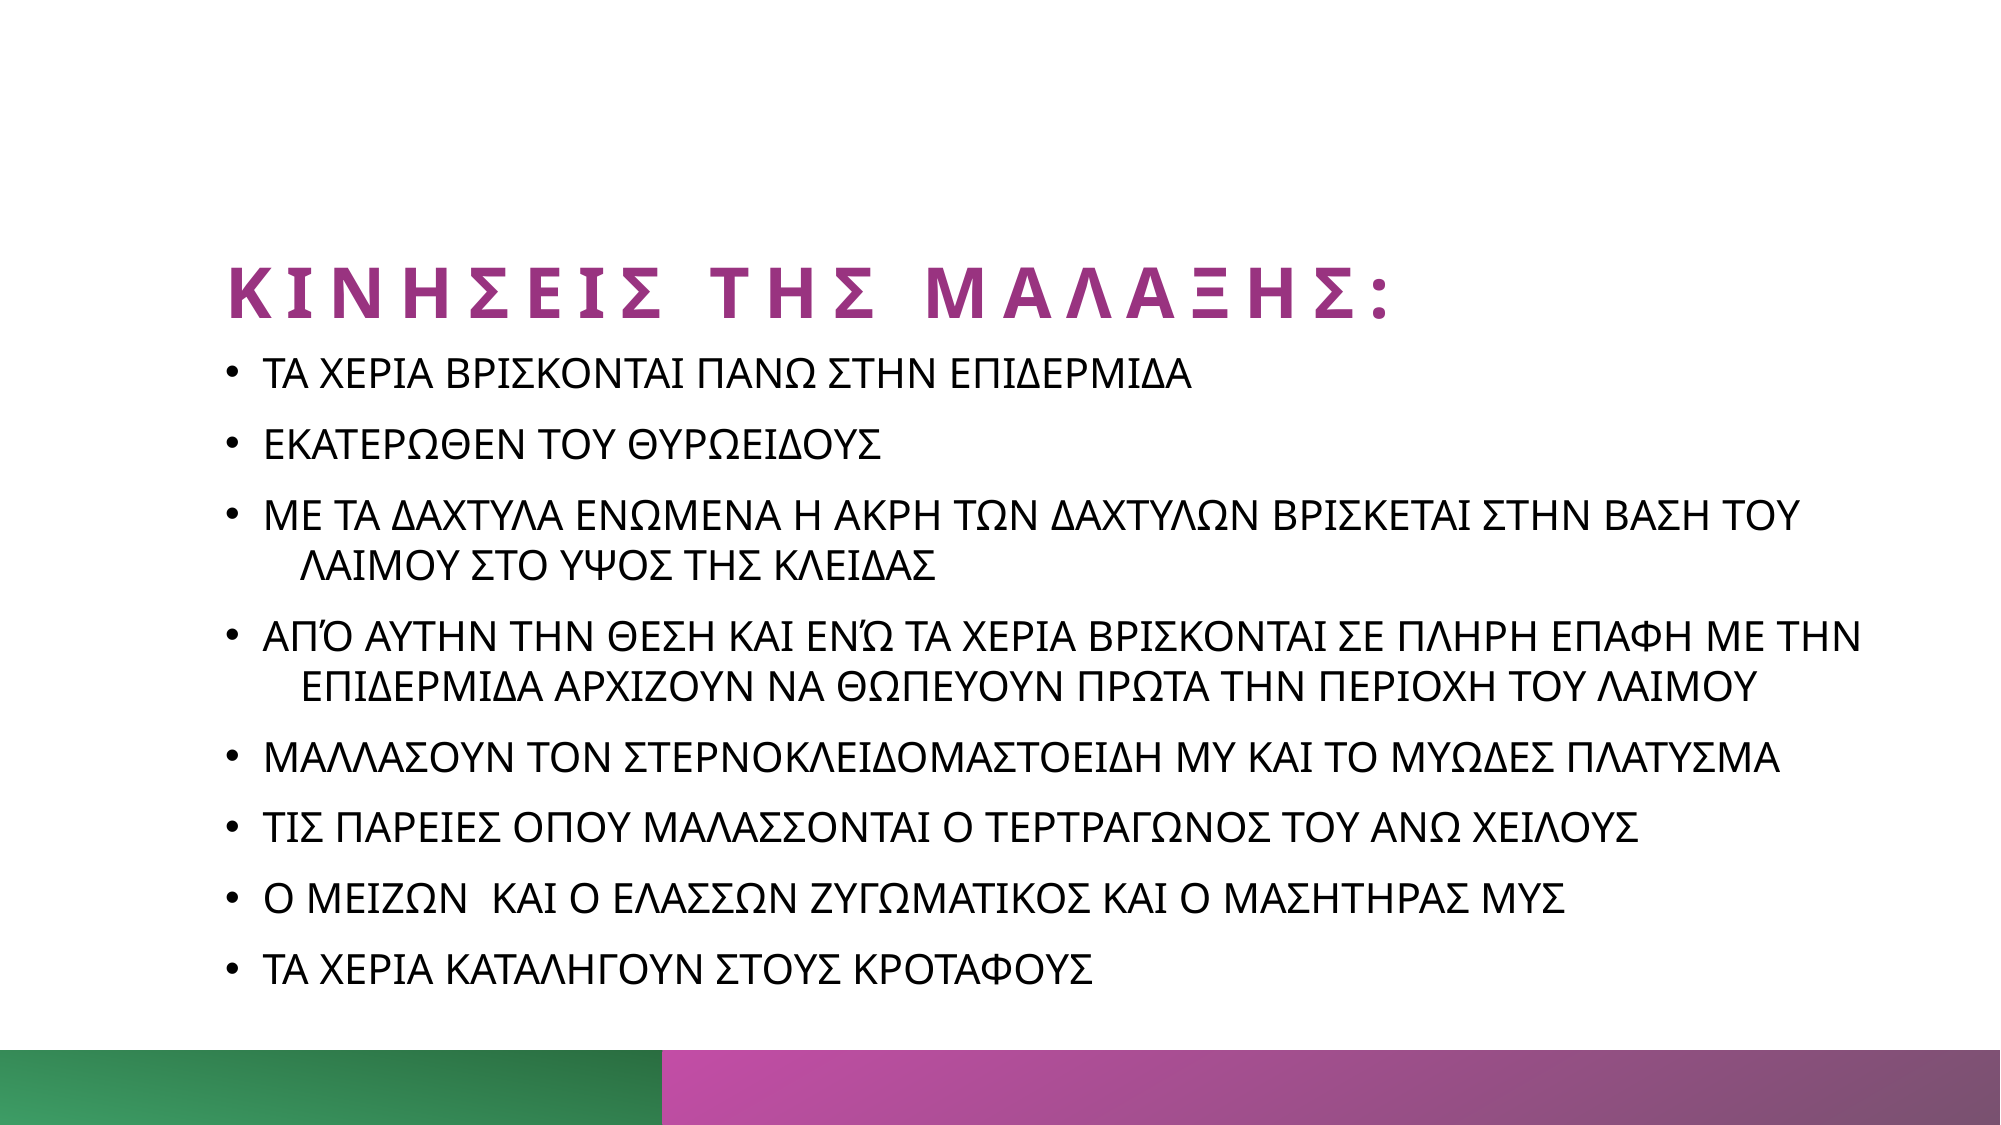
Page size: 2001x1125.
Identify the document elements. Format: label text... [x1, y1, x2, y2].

list ΤΑ ΧΕΡΙΑ ΒΡΙΣΚΟΝΤΑΙ ΠΑΝΩ ΣΤΗΝ ΕΠΙΔΕΡΜΙΔΑ ΕΚΑΤΕΡΩΘΕΝ ΤΟΥ ΘΥΡΩΕΙΔΟΥΣ ΜΕ ΤΑ ΔΑΧΤΥΛΑ ΕΝΩΜΕΝΑ Η ΑΚΡΗ ΤΩΝ ΔΑΧΤΥΛΩΝ ΒΡΙΣΚΕΤΑΙ ΣΤΗΝ ΒΑΣΗ ΤΟΥ ΛΑΙΜΟΥ ΣΤΟ ΥΨΟΣ ΤΗΣ ΚΛΕΙΔΑΣ ΑΠΌ ΑΥΤΗΝ ΤΗΝ ΘΕΣΗ ΚΑΙ ΕΝΏ ΤΑ ΧΕΡΙΑ ΒΡΙΣΚΟΝΤΑΙ ΣΕ ΠΛΗΡΗ ΕΠΑΦΗ ΜΕ ΤΗΝ ΕΠΙΔΕΡΜΙΔΑ ΑΡΧΙΖΟΥΝ ΝΑ ΘΩΠΕΥΟΥΝ ΠΡΩΤΑ ΤΗΝ ΠΕΡΙΟΧΗ ΤΟΥ ΛΑΙΜΟΥ ΜΑΛΛΑΣΟΥΝ ΤΟΝ ΣΤΕΡΝΟΚΛΕΙΔΟΜΑΣΤΟΕΙΔΗ ΜΥ ΚΑΙ ΤΟ ΜΥΩΔΕΣ ΠΛΑΤΥΣΜΑ ΤΙΣ ΠΑΡΕΙΕΣ ΟΠΟΥ ΜΑΛΑΣΣΟΝΤΑΙ Ο ΤΕΡΤΡΑΓΩΝΟΣ ΤΟΥ ΑΝΩ ΧΕΙΛΟΥΣ Ο ΜΕΙΖΩΝ ΚΑΙ Ο ΕΛΑΣΣΩΝ ΖΥΓΩΜΑΤΙΚΟΣ ΚΑΙ Ο ΜΑΣΗΤΗΡΑΣ ΜΥΣ ΤΑ ΧΕΡΙΑ ΚΑΤΑΛΗΓΟΥΝ ΣΤΟΥΣ ΚΡΟΤΑΦΟΥΣ [225, 346, 1906, 996]
title ΚΙΝΗΣΕΙΣ ΤΗΣ ΜΑΛΑΞΗΣ: [225, 173, 1399, 334]
